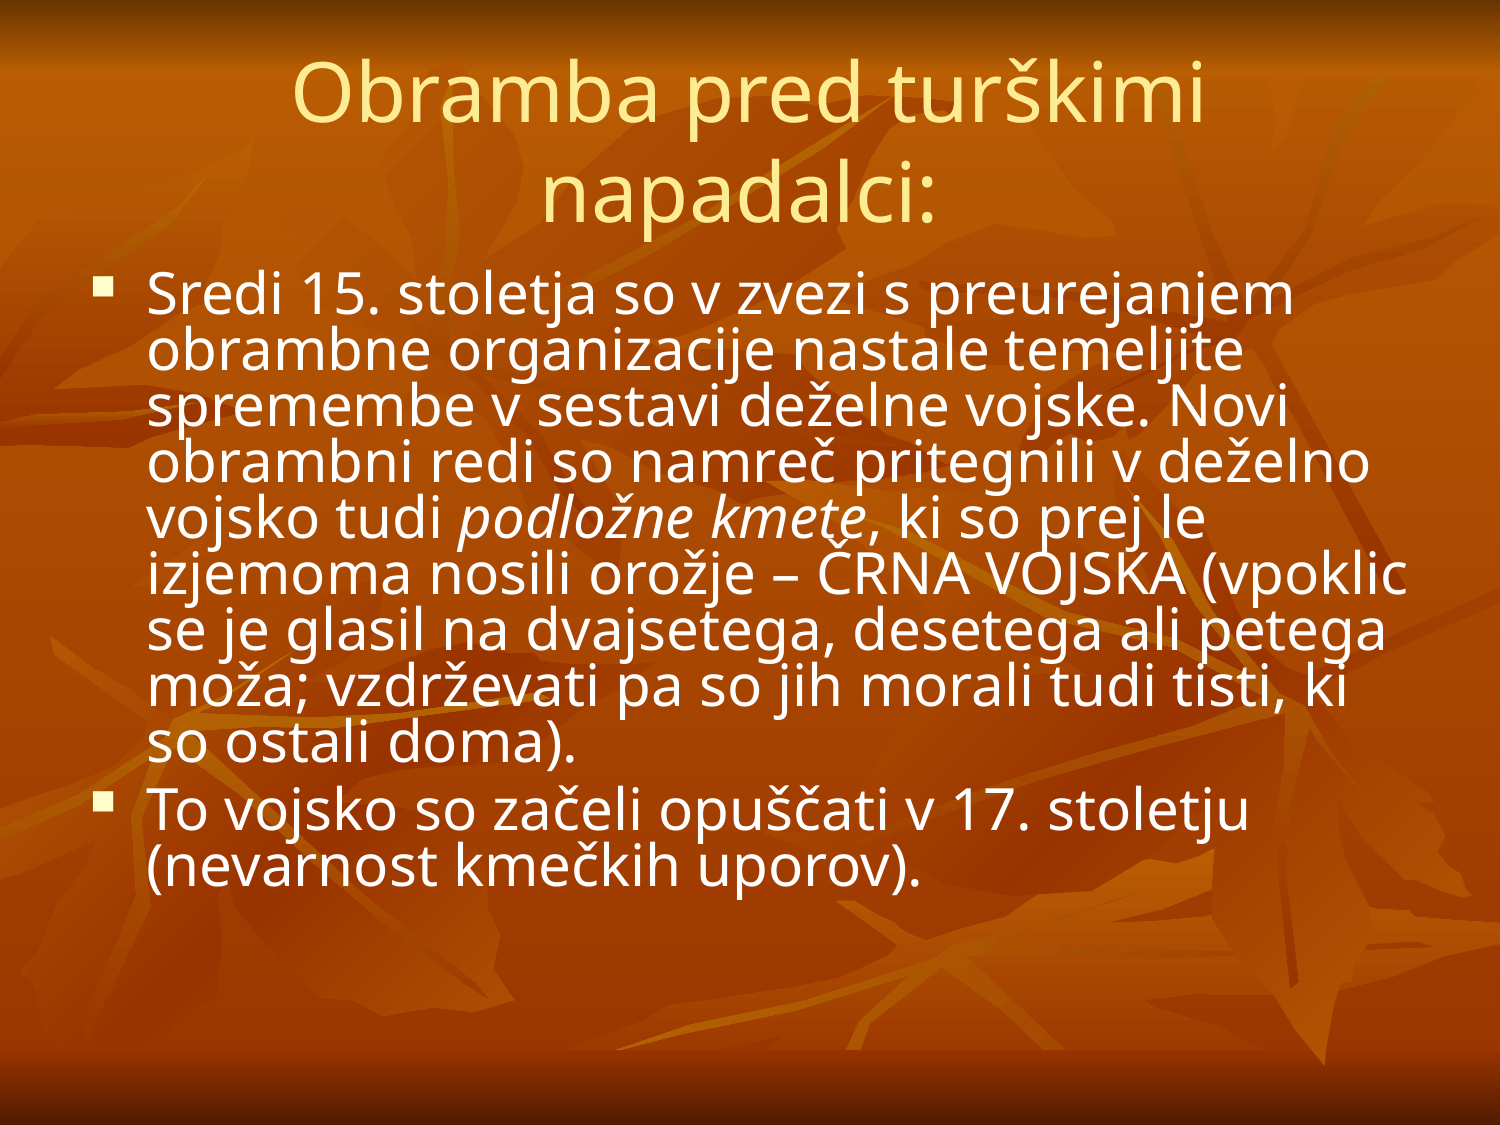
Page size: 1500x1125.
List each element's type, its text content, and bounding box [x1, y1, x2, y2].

list Sredi 15. stoletja so v zvezi s preurejanjem obrambne organizacije nastale temeljite spremembe v sestavi deželne vojske. Novi obrambni redi so namreč pritegnili v deželno vojsko tudi podložne kmete, ki so prej le izjemoma nosili orožje – ČRNA VOJSKA (vpoklic se je glasil na dvajsetega, desetega ali petega moža; vzdrževati pa so jih morali tudi tisti, ki so ostali doma). To vojsko so začeli opuščati v 17. stoletju (nevarnost kmečkih uporov). [75, 262, 1425, 1006]
title Obramba pred turškimi napadalci: [75, 45, 1425, 234]
